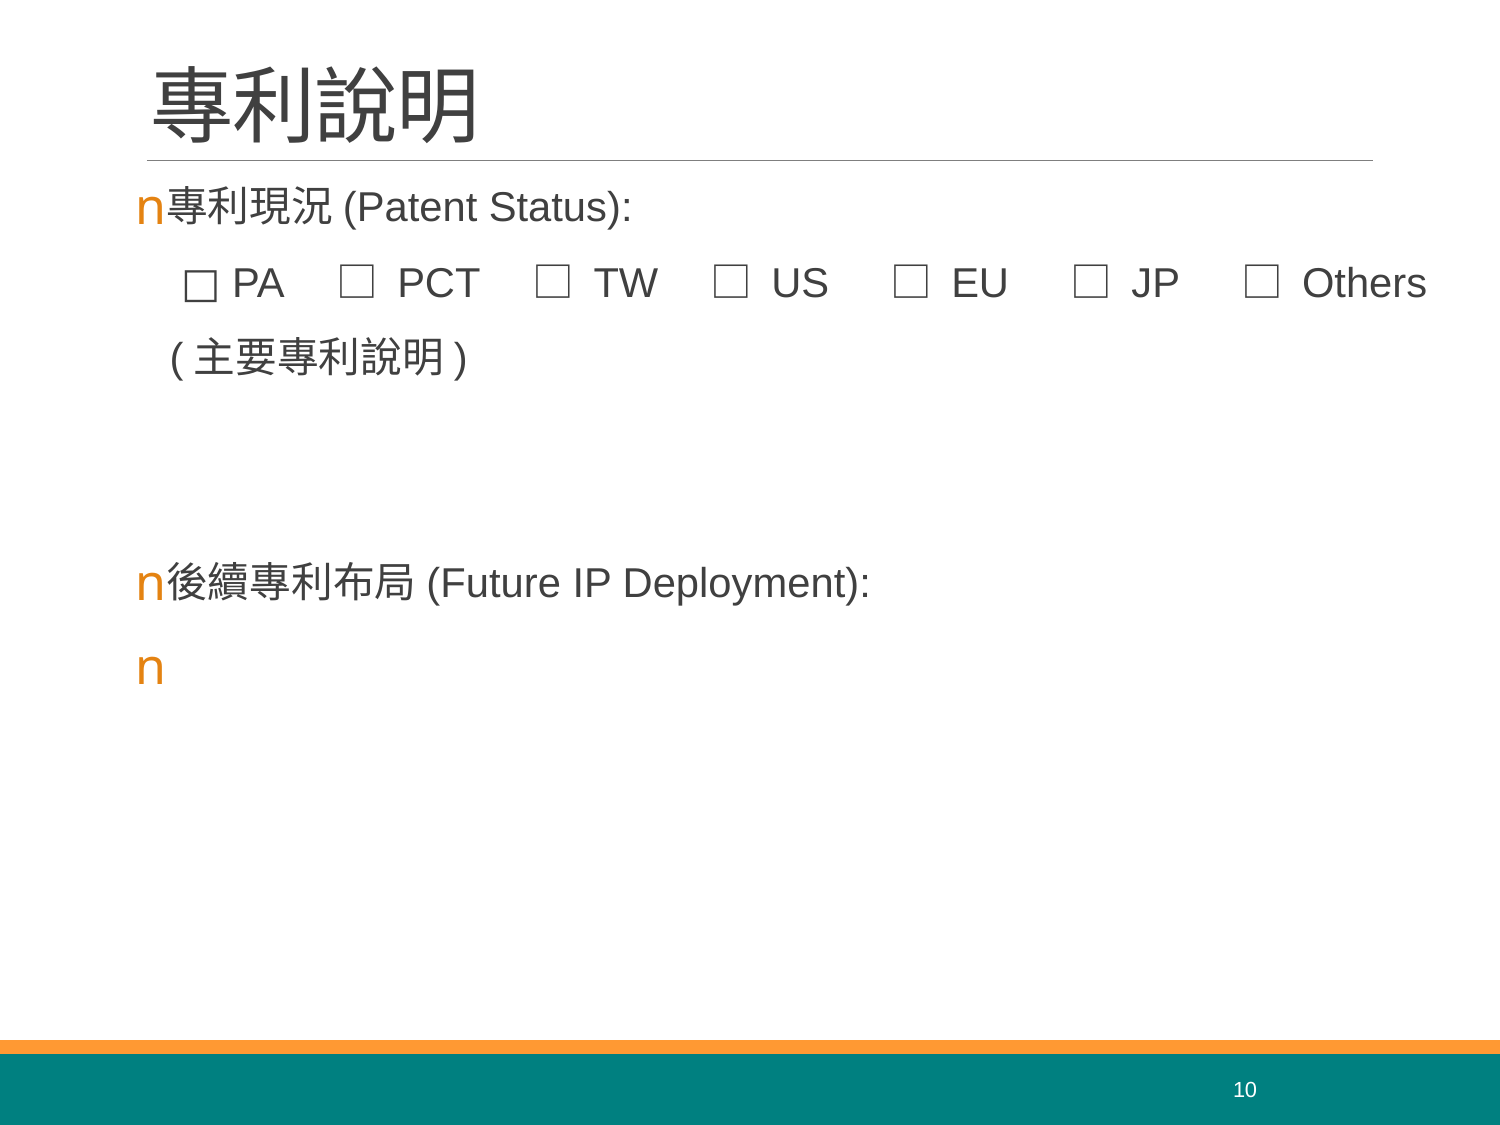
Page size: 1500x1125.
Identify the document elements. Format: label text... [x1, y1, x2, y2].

title 專利說明 [135, 1, 1373, 161]
text_box [1218, 1059, 1380, 1120]
list 專利現況(Patent Status): □ PA □ PCT □ TW □ US □ EU □ JP □ Others (主要專利說明) 後續專利布局(Future IP Deployment): [135, 172, 1447, 963]
